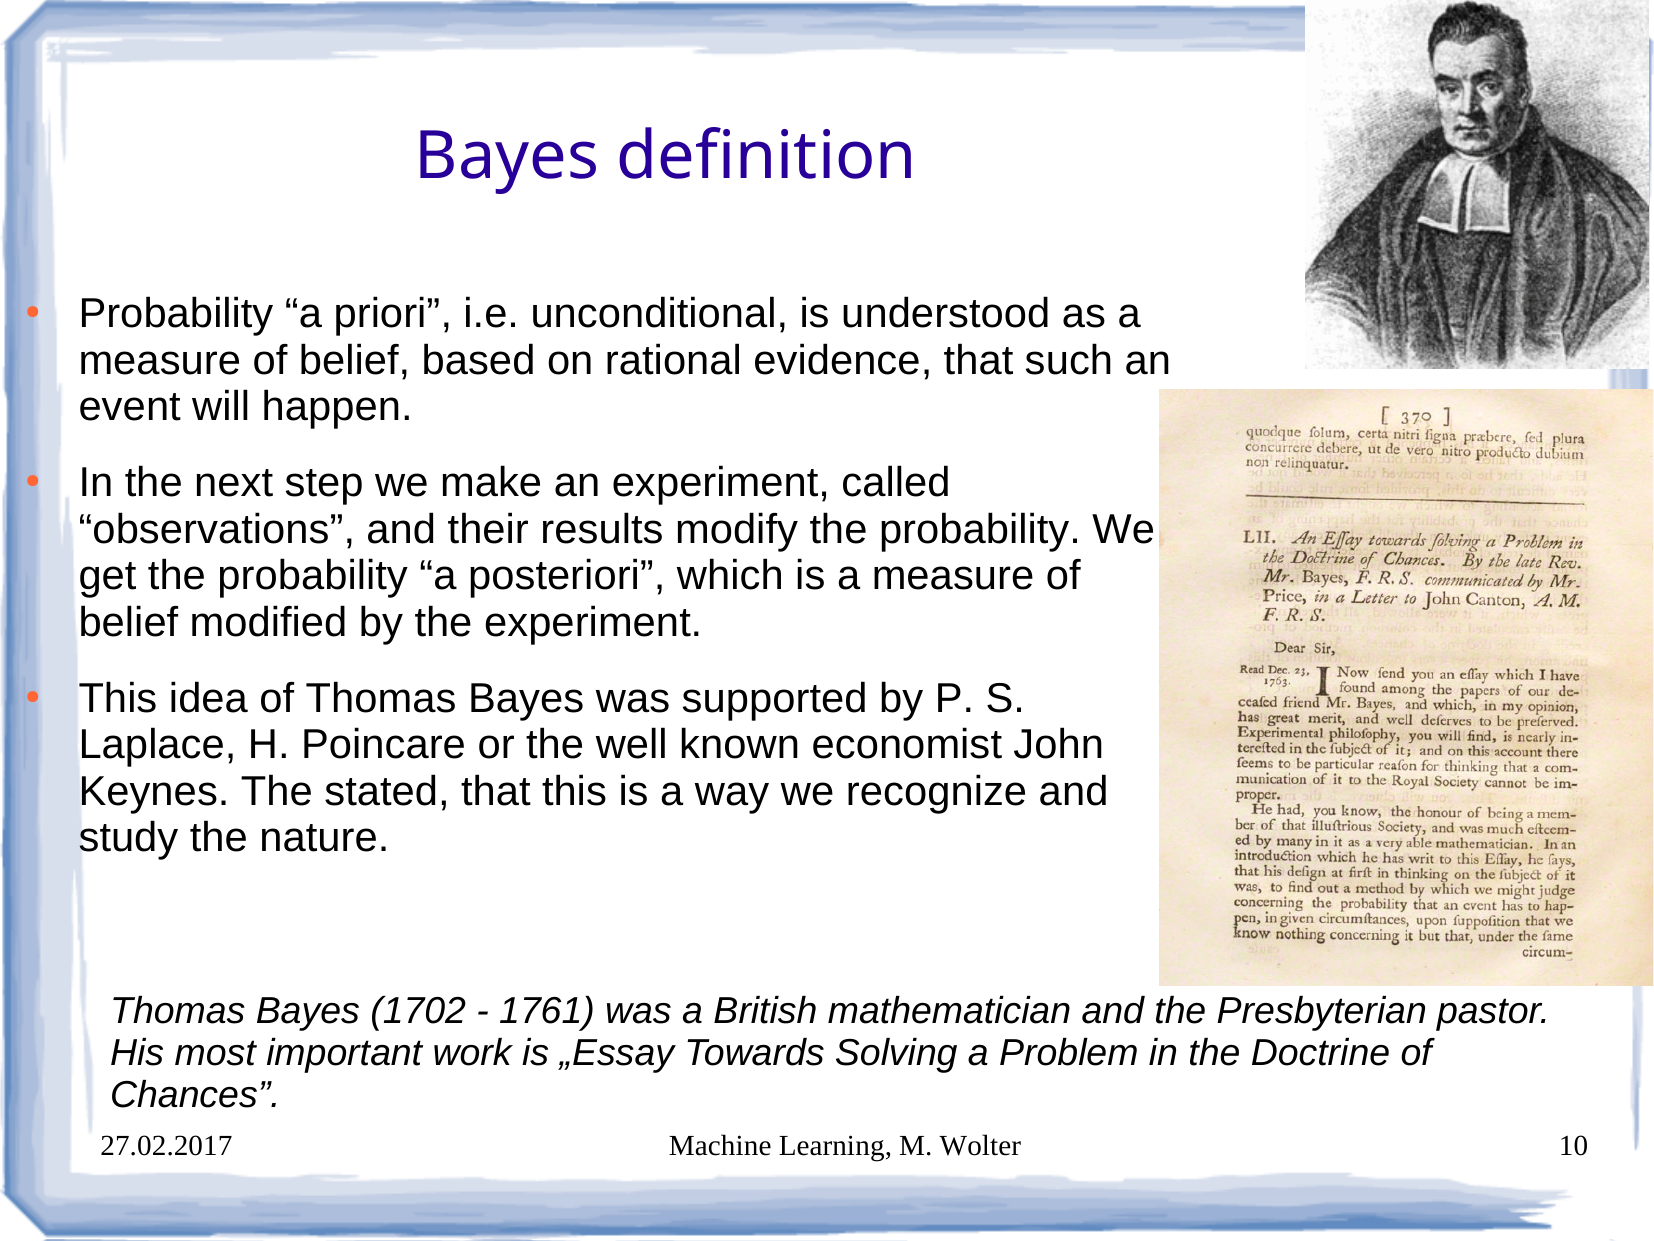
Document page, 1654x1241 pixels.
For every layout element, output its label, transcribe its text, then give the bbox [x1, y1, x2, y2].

picture [0, 0, 1654, 1241]
text_box Thomas Bayes (1702 - 1761) was a British mathematician and the Presbyterian pastor. His most important work is „Essay Towards Solving a Problem in the Doctrine of Chances”. [60, 981, 1621, 1147]
title Bayes definition [82, 49, 1250, 257]
list Probability “a priori”, i.e. unconditional, is understood as a measure of belief, based on rational evidence, that such an event will happen. In the next step we make an experiment, called “observations”, and their results modify the probability. We get the probability “a posteriori”, which is a measure of belief modified by the experiment. This idea of Thomas Bayes was supported by P. S. Laplace, H. Poincare or the well known economist John Keynes. The stated, that this is a way we recognize and study the nature. [7, 290, 1186, 1141]
